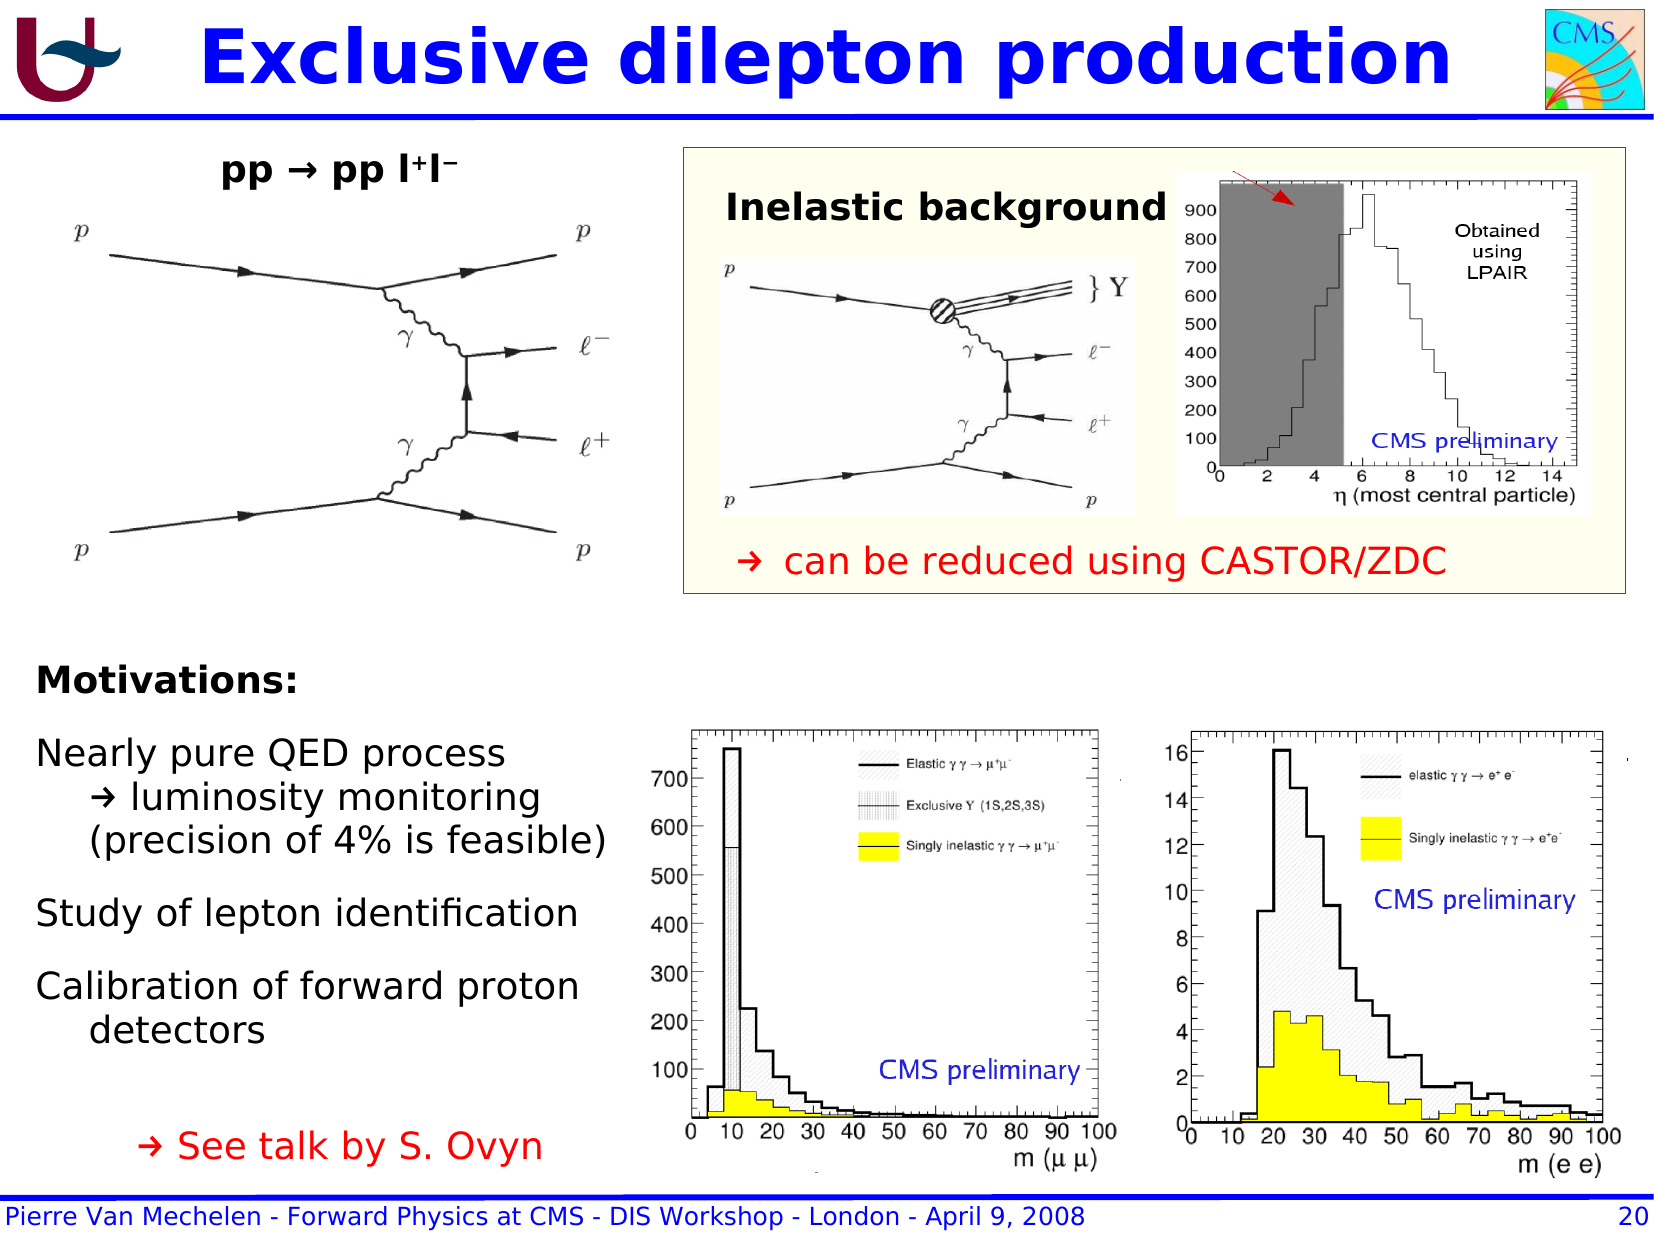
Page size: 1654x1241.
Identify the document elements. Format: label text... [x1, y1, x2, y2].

picture [647, 722, 1121, 1173]
picture [1176, 171, 1591, 517]
text_box [683, 147, 1626, 594]
list pp → pp l+l− Motivations: Nearly pure QED process → luminosity monitoring (precision of 4% is feasible) Study of lepton identification Calibration of forward proton detectors → See talk by S. Ovyn [17, 147, 645, 1182]
picture [67, 215, 618, 570]
picture [720, 257, 1135, 515]
text_box Inelastic background [710, 178, 1174, 237]
picture [9, 10, 128, 109]
picture [1545, 9, 1645, 110]
text_box → can be reduced using CASTOR/ZDC [720, 532, 1449, 591]
title Exclusive dilepton production [147, 8, 1506, 107]
picture [1155, 723, 1628, 1185]
